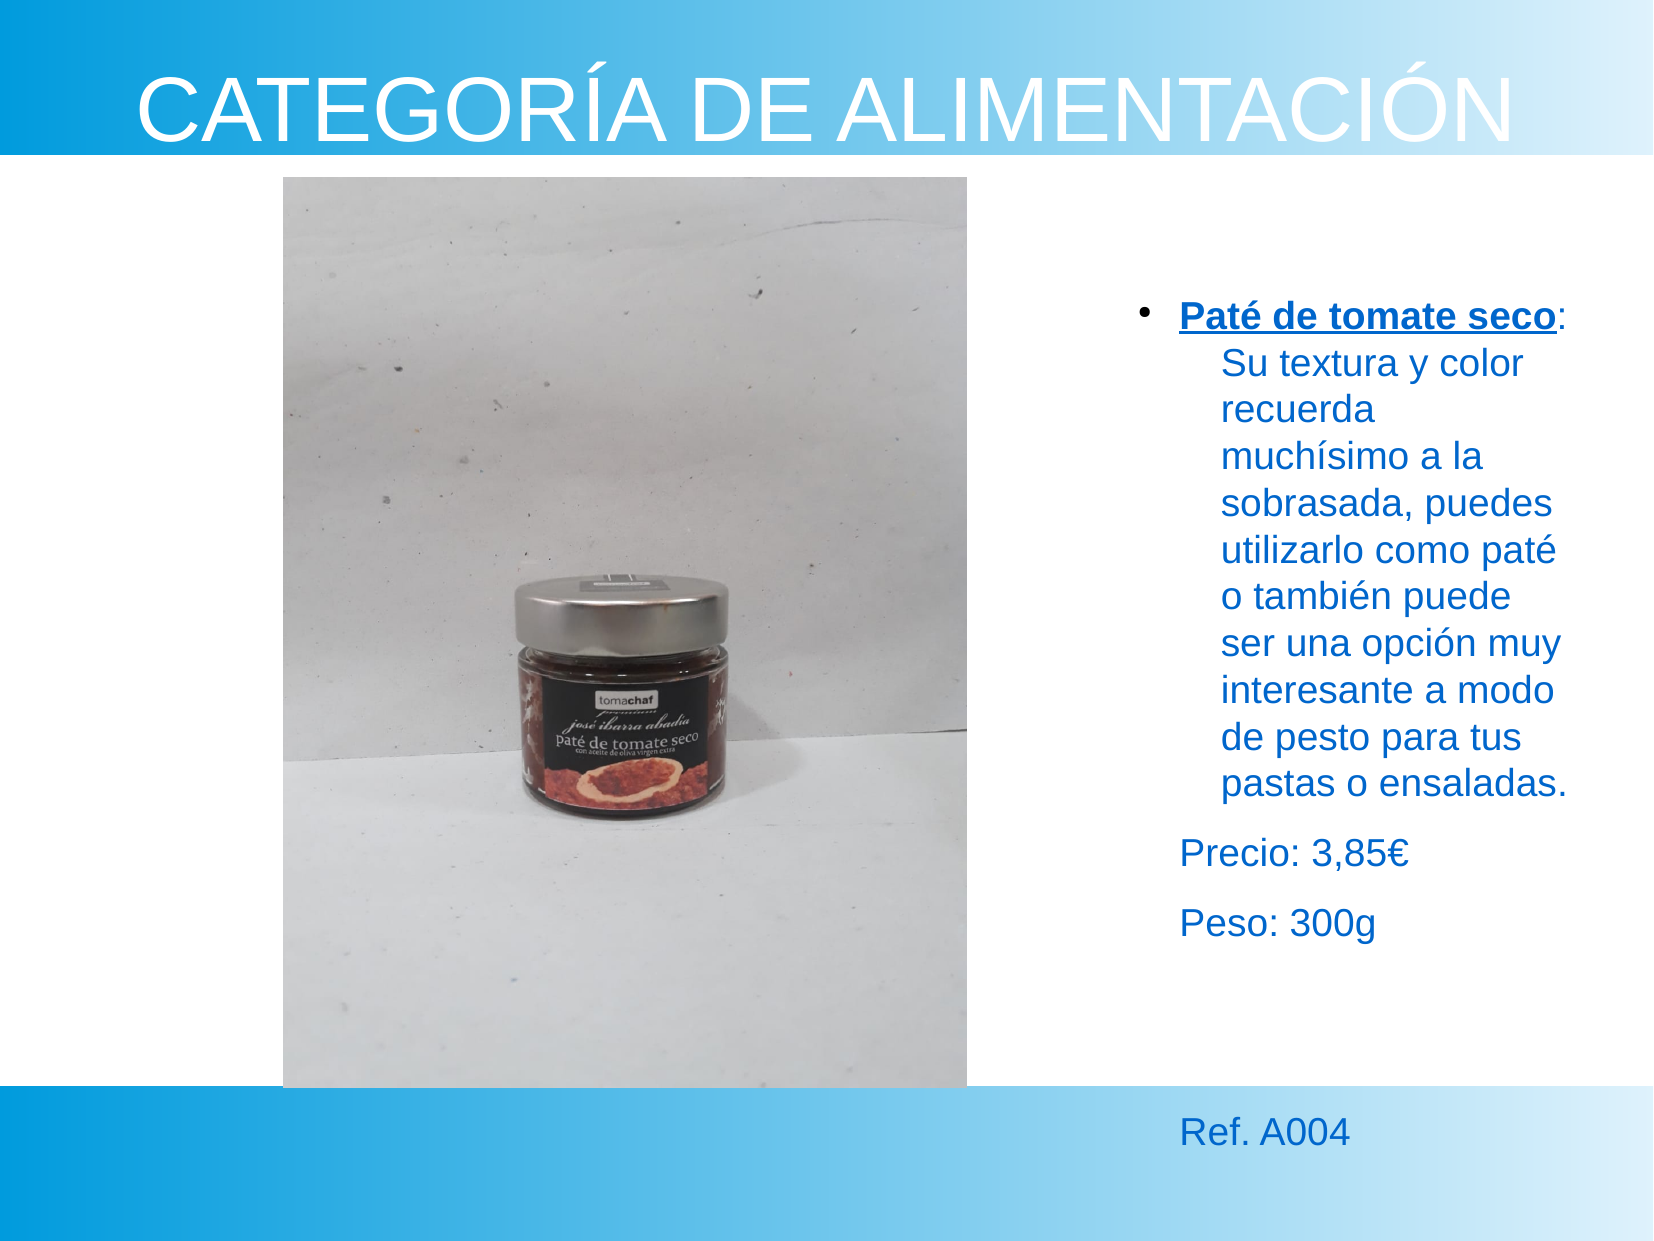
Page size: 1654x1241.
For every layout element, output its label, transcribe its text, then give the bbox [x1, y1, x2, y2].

list Paté de tomate seco: Su textura y color recuerda muchísimo a la sobrasada, puedes utilizarlo como paté o también puede ser una opción muy interesante a modo de pesto para tus pastas o ensaladas. Precio: 3,85€ Peso: 300g Ref. A004 [1110, 290, 1571, 1170]
picture [283, 177, 967, 1088]
title CATEGORÍA DE ALIMENTACIÓN [82, 49, 1571, 155]
